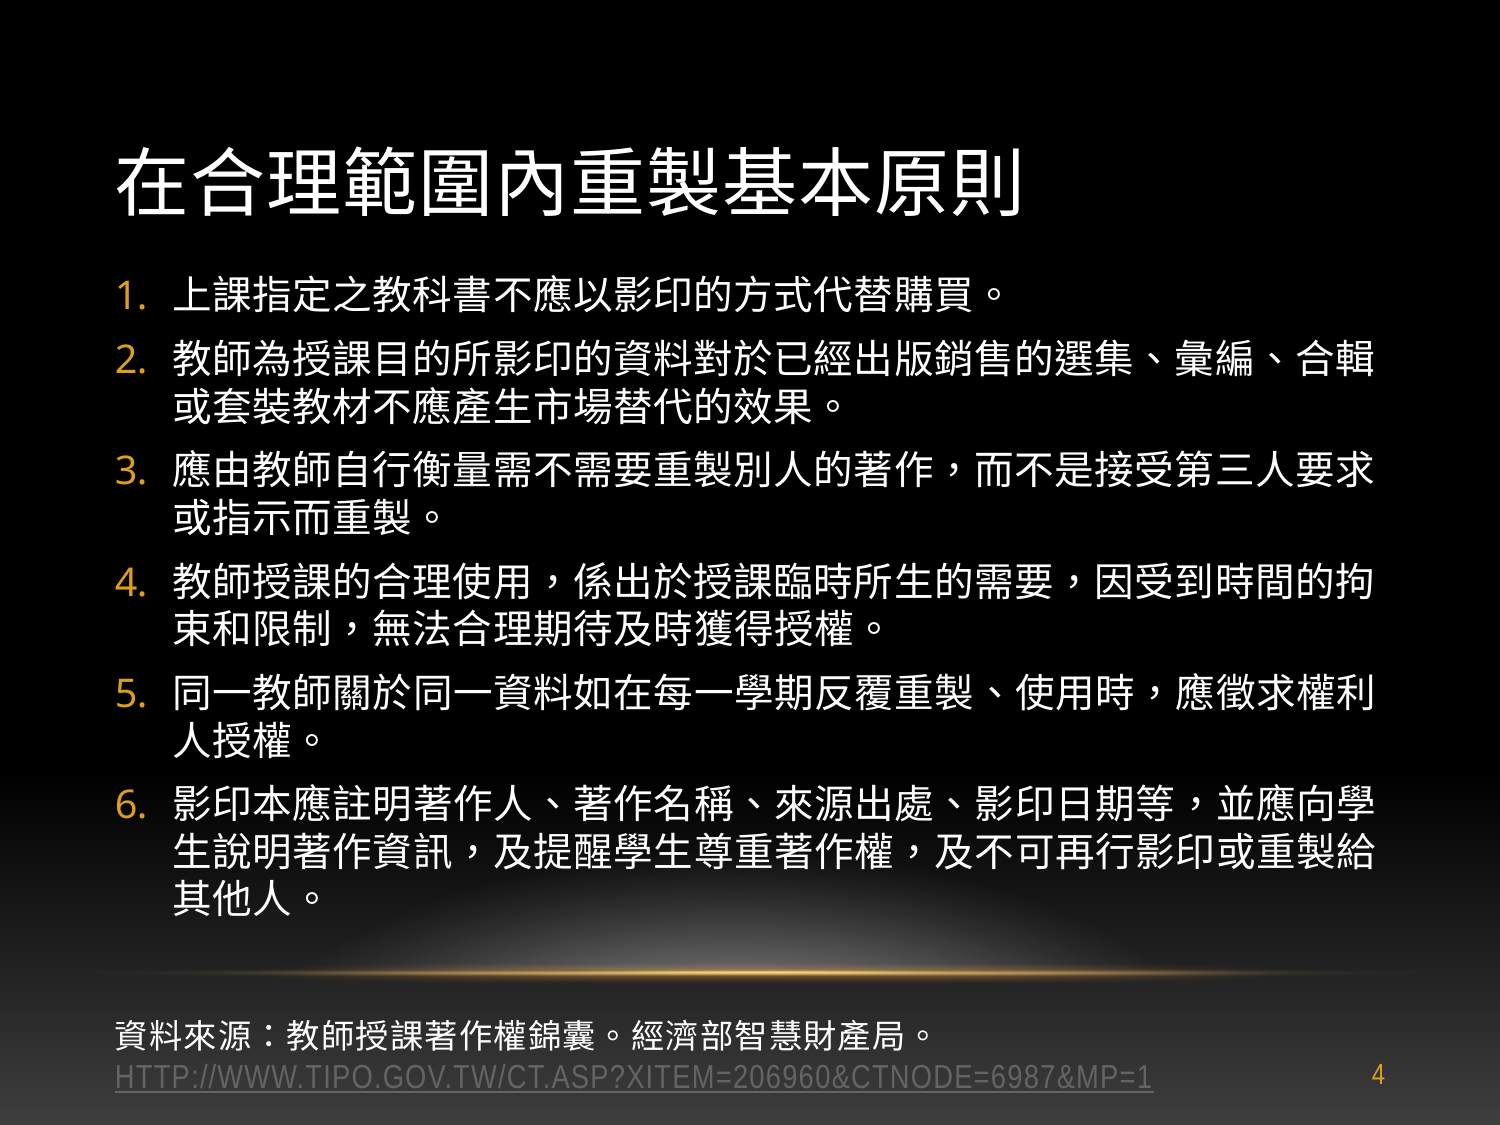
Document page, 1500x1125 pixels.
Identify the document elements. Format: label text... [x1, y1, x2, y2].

list 上課指定之教科書不應以影印的方式代替購買。 教師為授課目的所影印的資料對於已經出版銷售的選集、彙編、合輯或套裝教材不應產生市場替代的效果。 應由教師自行衡量需不需要重製別人的著作，而不是接受第三人要求或指示而重製。 教師授課的合理使用，係出於授課臨時所生的需要，因受到時間的拘束和限制，無法合理期待及時獲得授權。 同一教師關於同一資料如在每一學期反覆重製、使用時，應徵求權利人授權。 影印本應註明著作人、著作名稱、來源出處、影印日期等，並應向學生說明著作資訊，及提醒學生尊重著作權，及不可再行影印或重製給其他人。 [99, 262, 1400, 938]
slide_number <編號> [1237, 1042, 1400, 1103]
picture [0, 0, 1500, 1125]
title 在合理範圍內重製基本原則 [99, 45, 1400, 233]
footer 資料來源：教師授課著作權錦囊。經濟部智慧財產局。http://www.tipo.gov.tw/ct.asp?xItem=206960&ctNode=6987&mp=1 [99, 1011, 1222, 1100]
